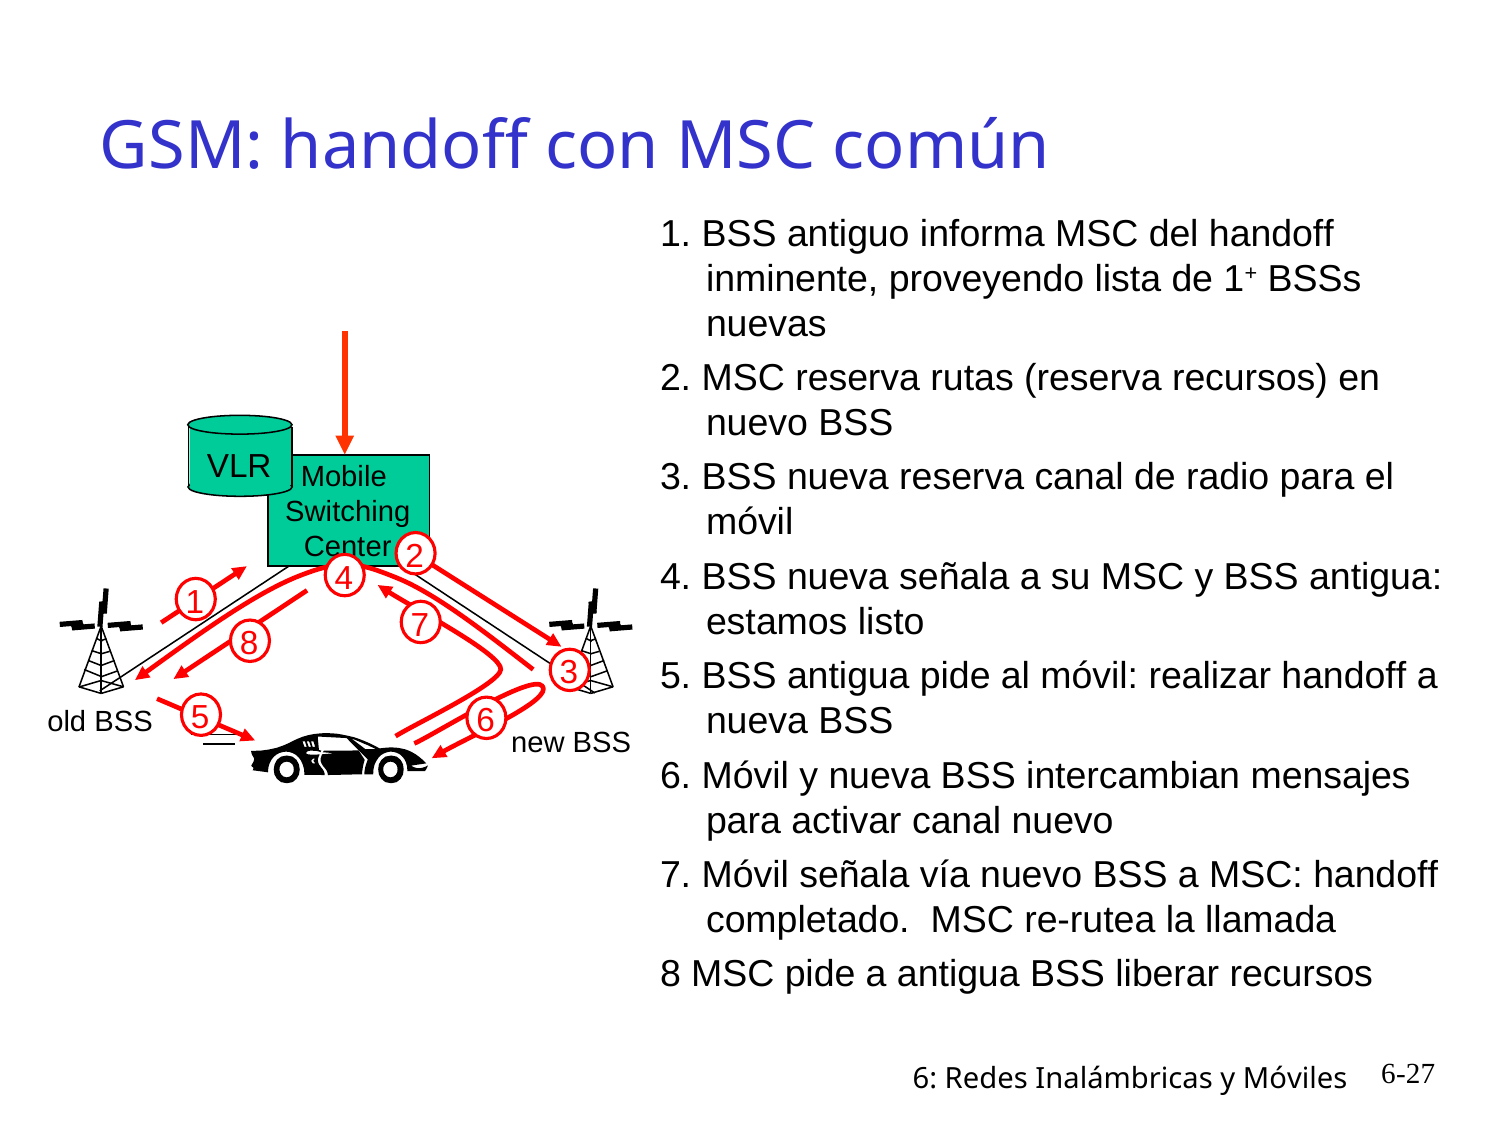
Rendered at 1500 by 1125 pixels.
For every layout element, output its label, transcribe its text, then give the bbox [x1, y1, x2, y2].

text_box 4 [319, 548, 368, 604]
text_box 5 [175, 687, 225, 744]
text_box 6 [461, 690, 510, 747]
text_box 2 [390, 526, 439, 582]
text_box 1 [170, 572, 219, 628]
text_box old BSS [32, 694, 169, 745]
text_box Mobile Switching Center [267, 449, 429, 570]
text_box 1. BSS antiguo informa MSC del handoff inminente, proveyendo lista de 1+ BSSs nuevas 2. MSC reserva rutas (reserva recursos) en nuevo BSS 3. BSS nueva reserva canal de radio para el móvil 4. BSS nueva señala a su MSC y BSS antigua: estamos listo 5. BSS antigua pide al móvil: realizar handoff a nueva BSS 6. Móvil y nueva BSS intercambian mensajes para activar canal nuevo 7. Móvil señala vía nuevo BSS a MSC: handoff completado. MSC re-rutea la llamada 8 MSC pide a antigua BSS liberar recursos [645, 201, 1500, 1001]
text_box VLR [192, 436, 287, 492]
text_box 7 [395, 594, 444, 651]
text_box GSM: handoff con MSC común [85, 47, 1361, 236]
text_box 6 [461, 690, 472, 697]
text_box new BSS [496, 715, 645, 766]
picture [251, 726, 428, 784]
text_box 8 [224, 613, 274, 670]
text_box 3 [544, 642, 593, 699]
